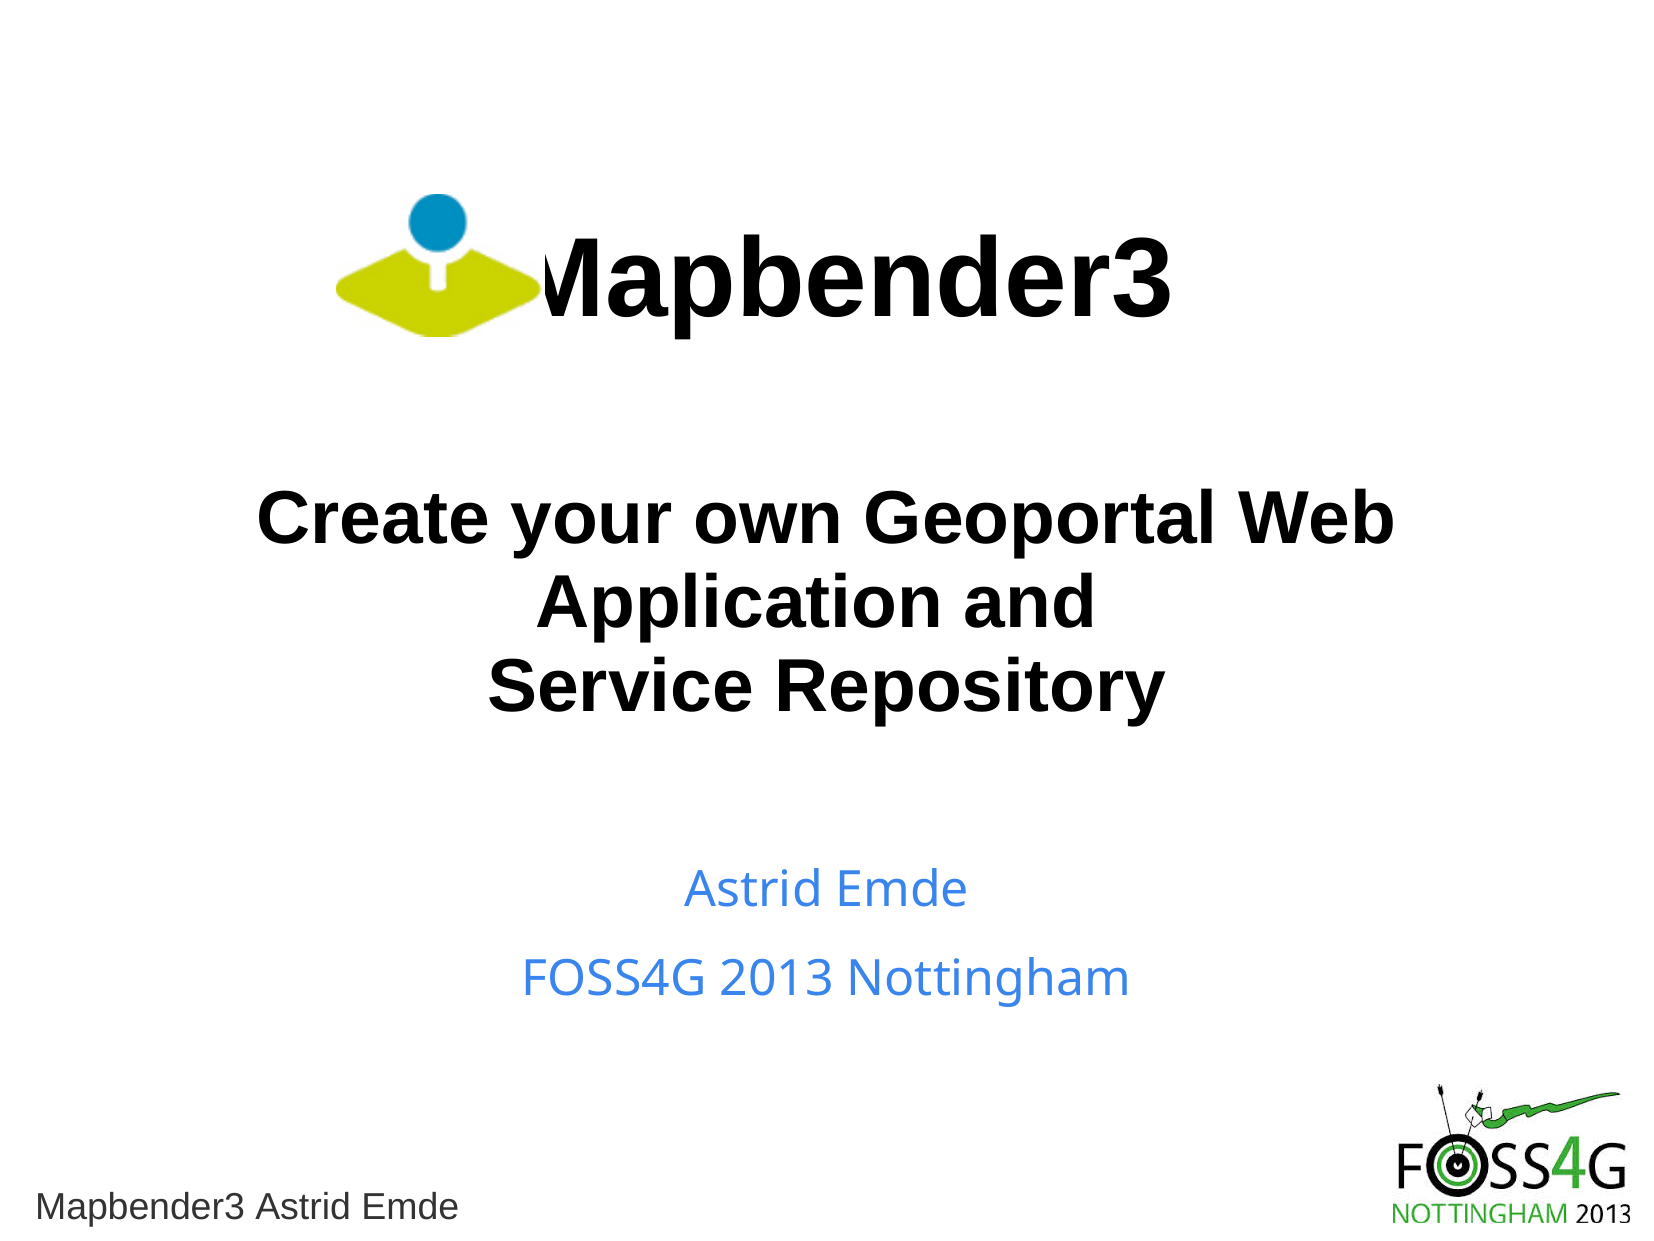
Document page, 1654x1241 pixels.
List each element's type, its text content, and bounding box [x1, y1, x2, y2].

text_box Mapbender3 Create your own Geoportal Web Application and Service Repository Astrid Emde FOSS4G 2013 Nottingham [118, 206, 1536, 1019]
picture [1393, 1084, 1630, 1223]
picture [336, 194, 545, 337]
